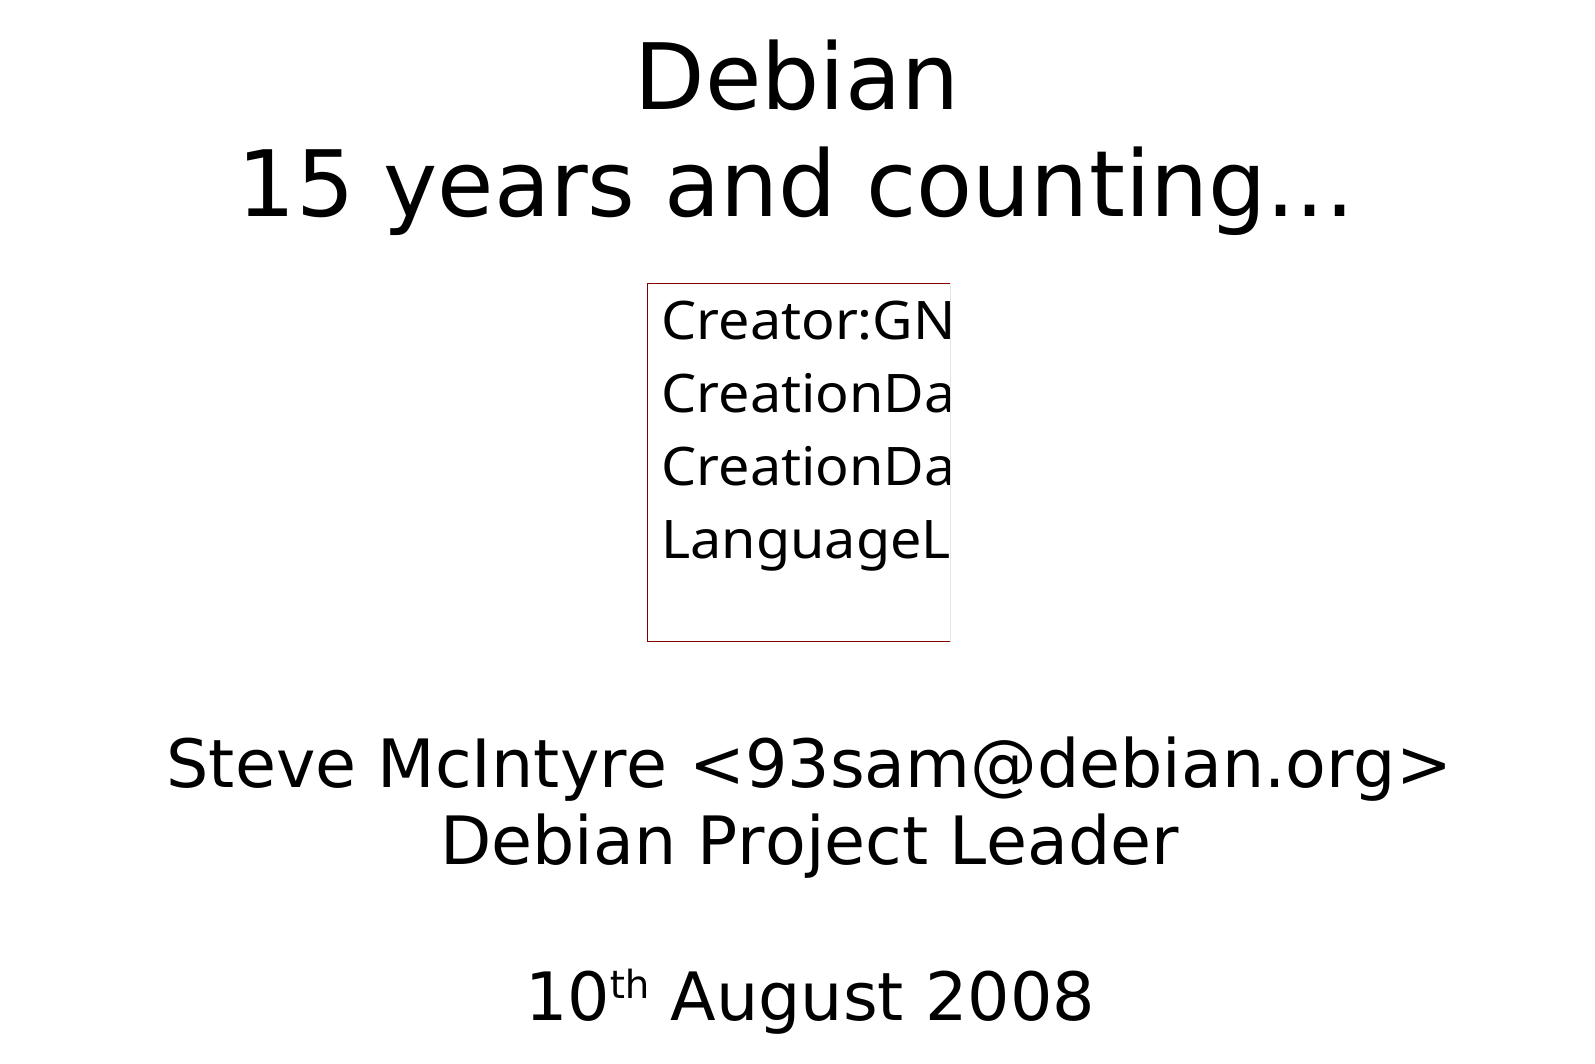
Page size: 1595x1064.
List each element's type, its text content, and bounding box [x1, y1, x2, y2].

title Debian 15 years and counting... [79, 24, 1515, 239]
picture [643, 280, 951, 642]
subtitle Steve McIntyre <93sam@debian.org> Debian Project Leader 10th August 2008 [75, 630, 1510, 1064]
